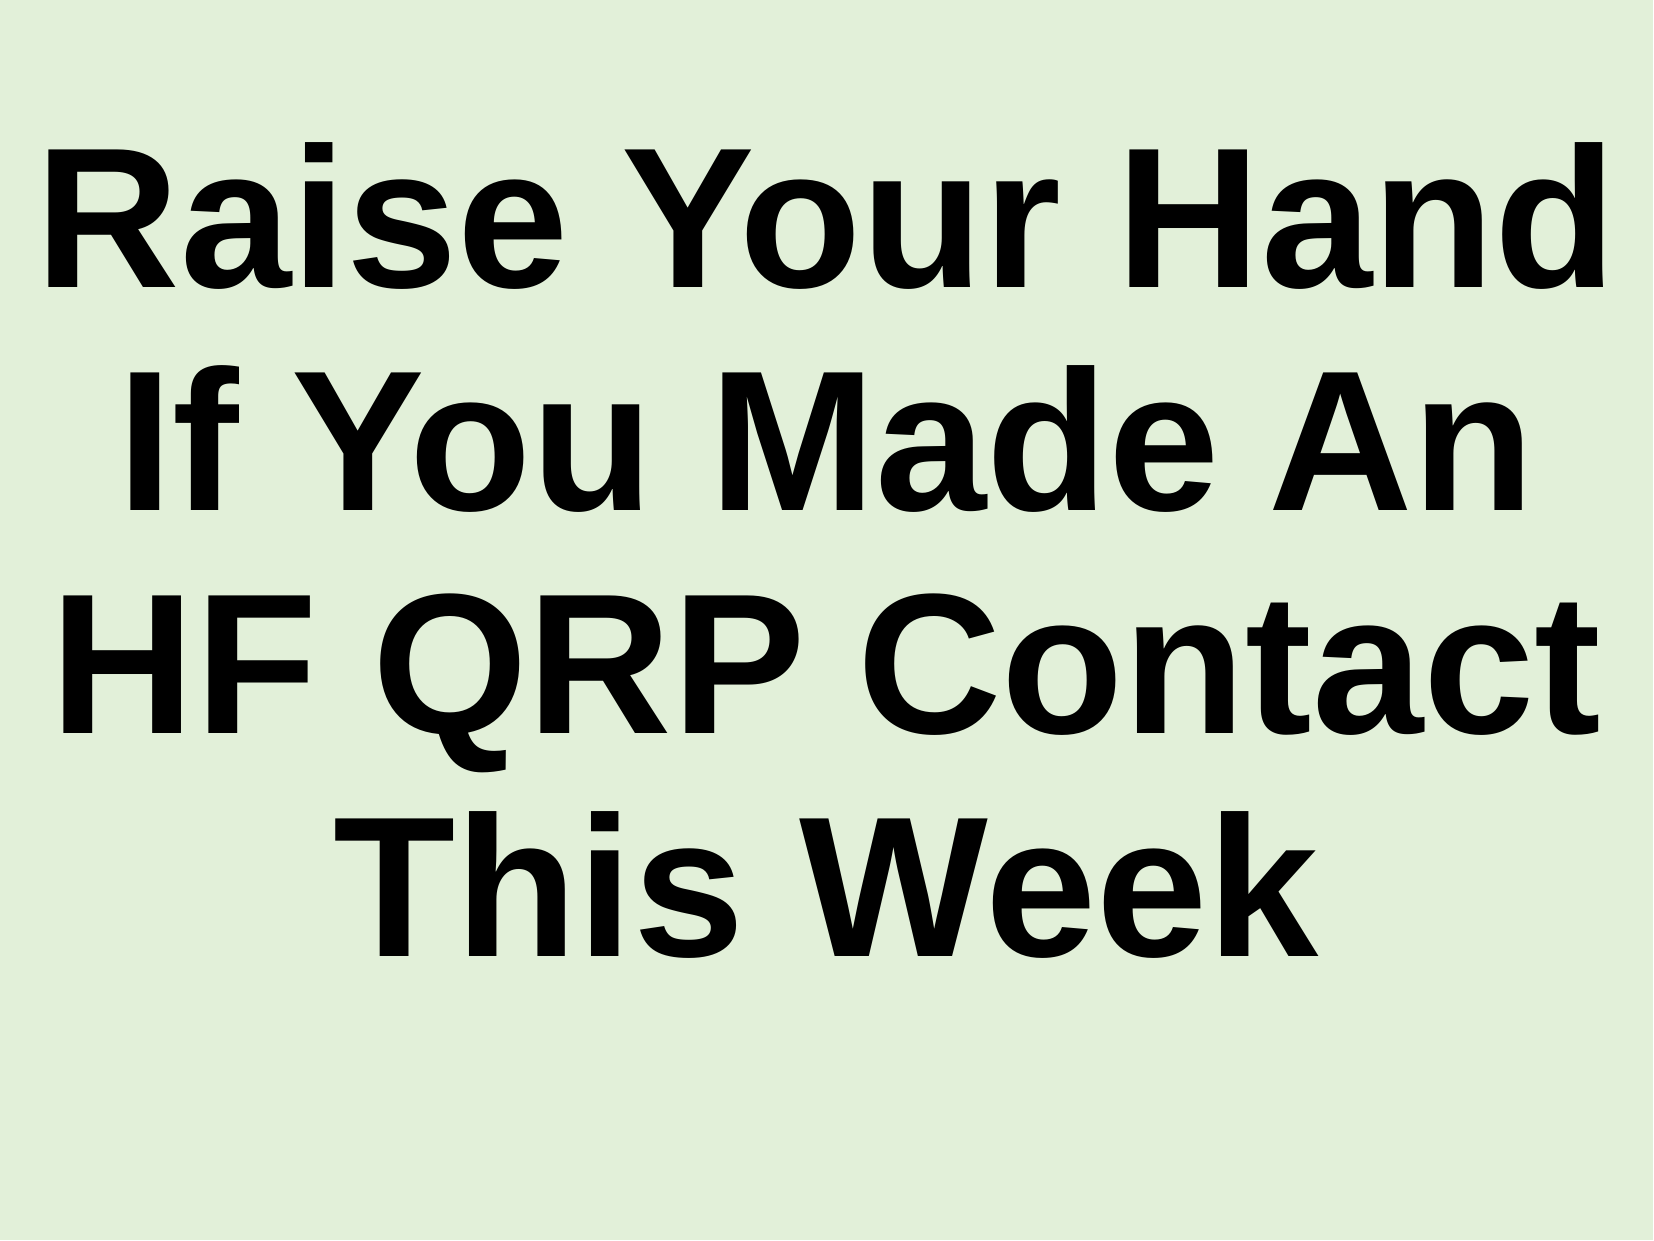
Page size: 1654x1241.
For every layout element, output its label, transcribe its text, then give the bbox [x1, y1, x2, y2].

text_box Raise Your Hand If You Made An HF QRP Contact This Week [0, 0, 1654, 1110]
